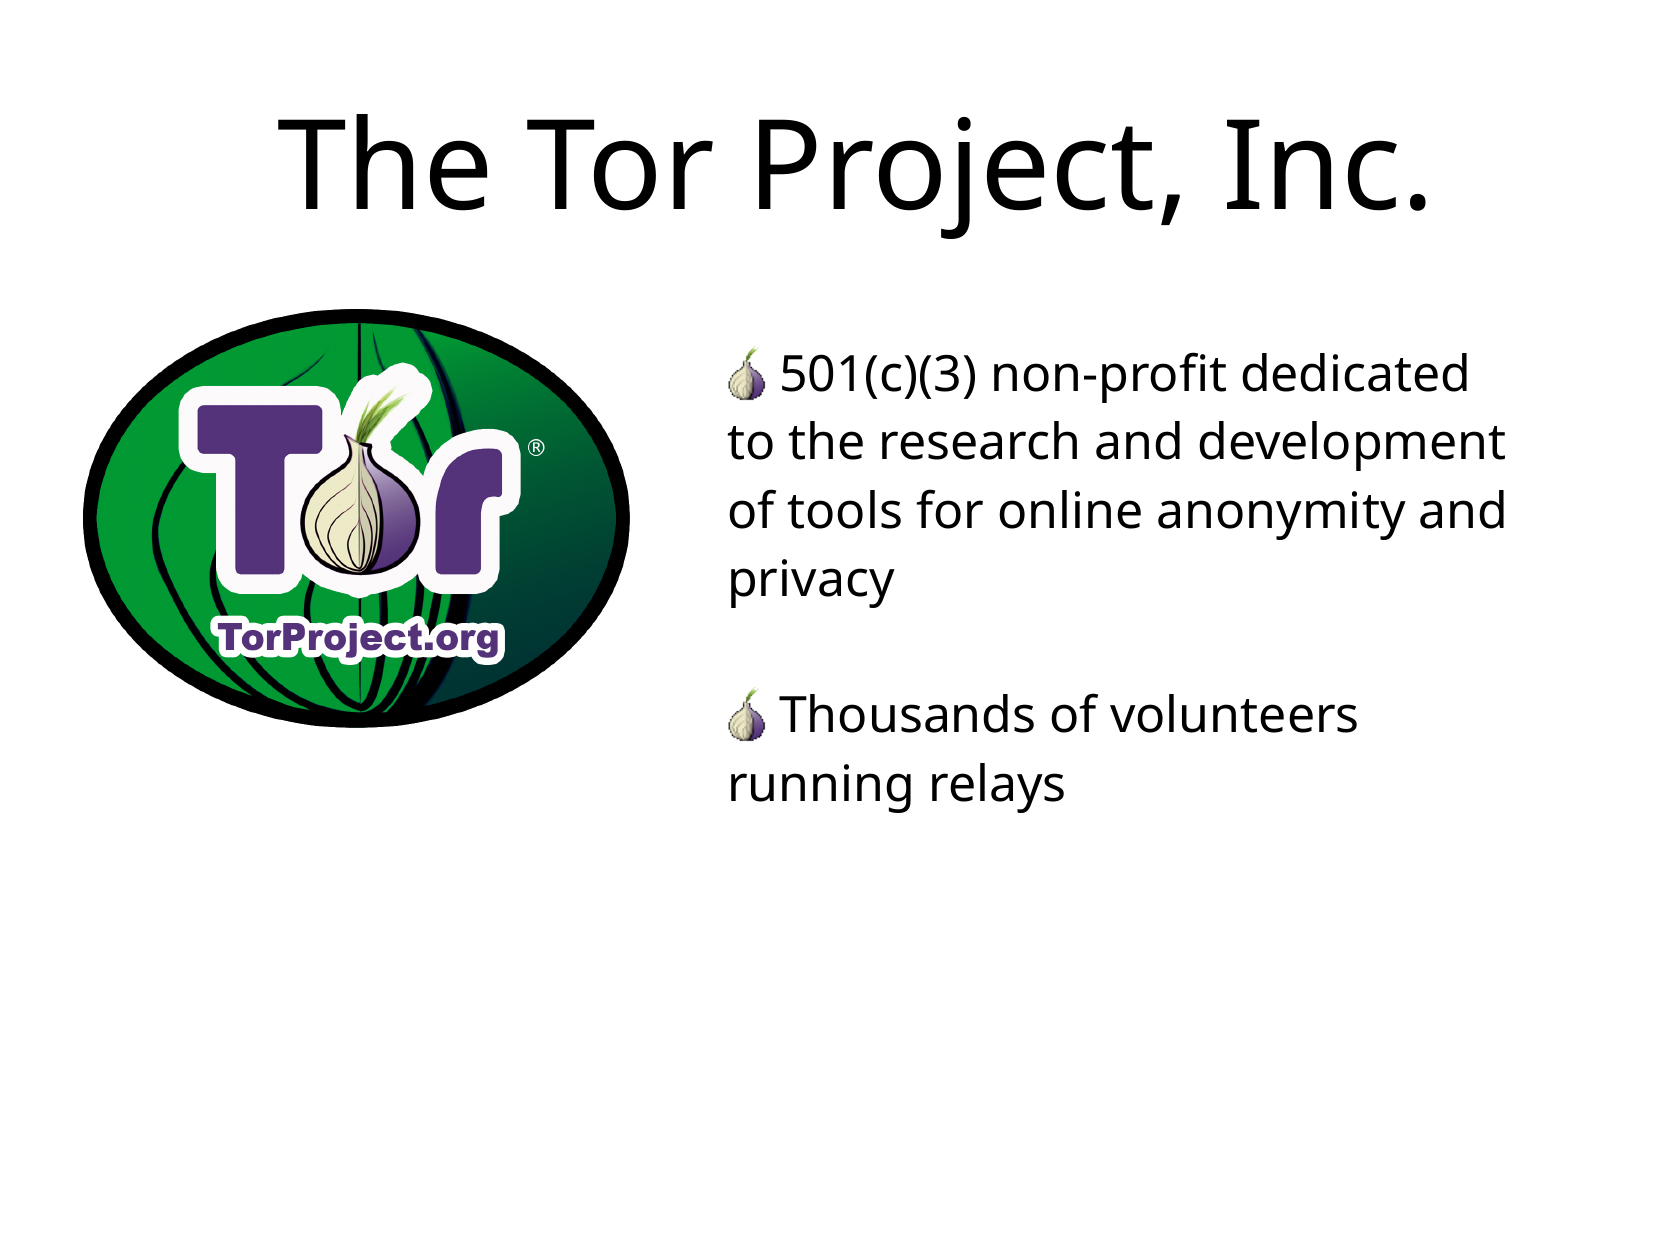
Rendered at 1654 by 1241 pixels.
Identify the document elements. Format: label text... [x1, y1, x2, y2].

picture [37, 262, 676, 775]
text_box 501(c)(3) non-profit dedicated to the research and development of tools for online anonymity and privacy Thousands of volunteers running relays [712, 262, 1538, 938]
text_box The Tor Project, Inc. [262, 68, 1458, 263]
